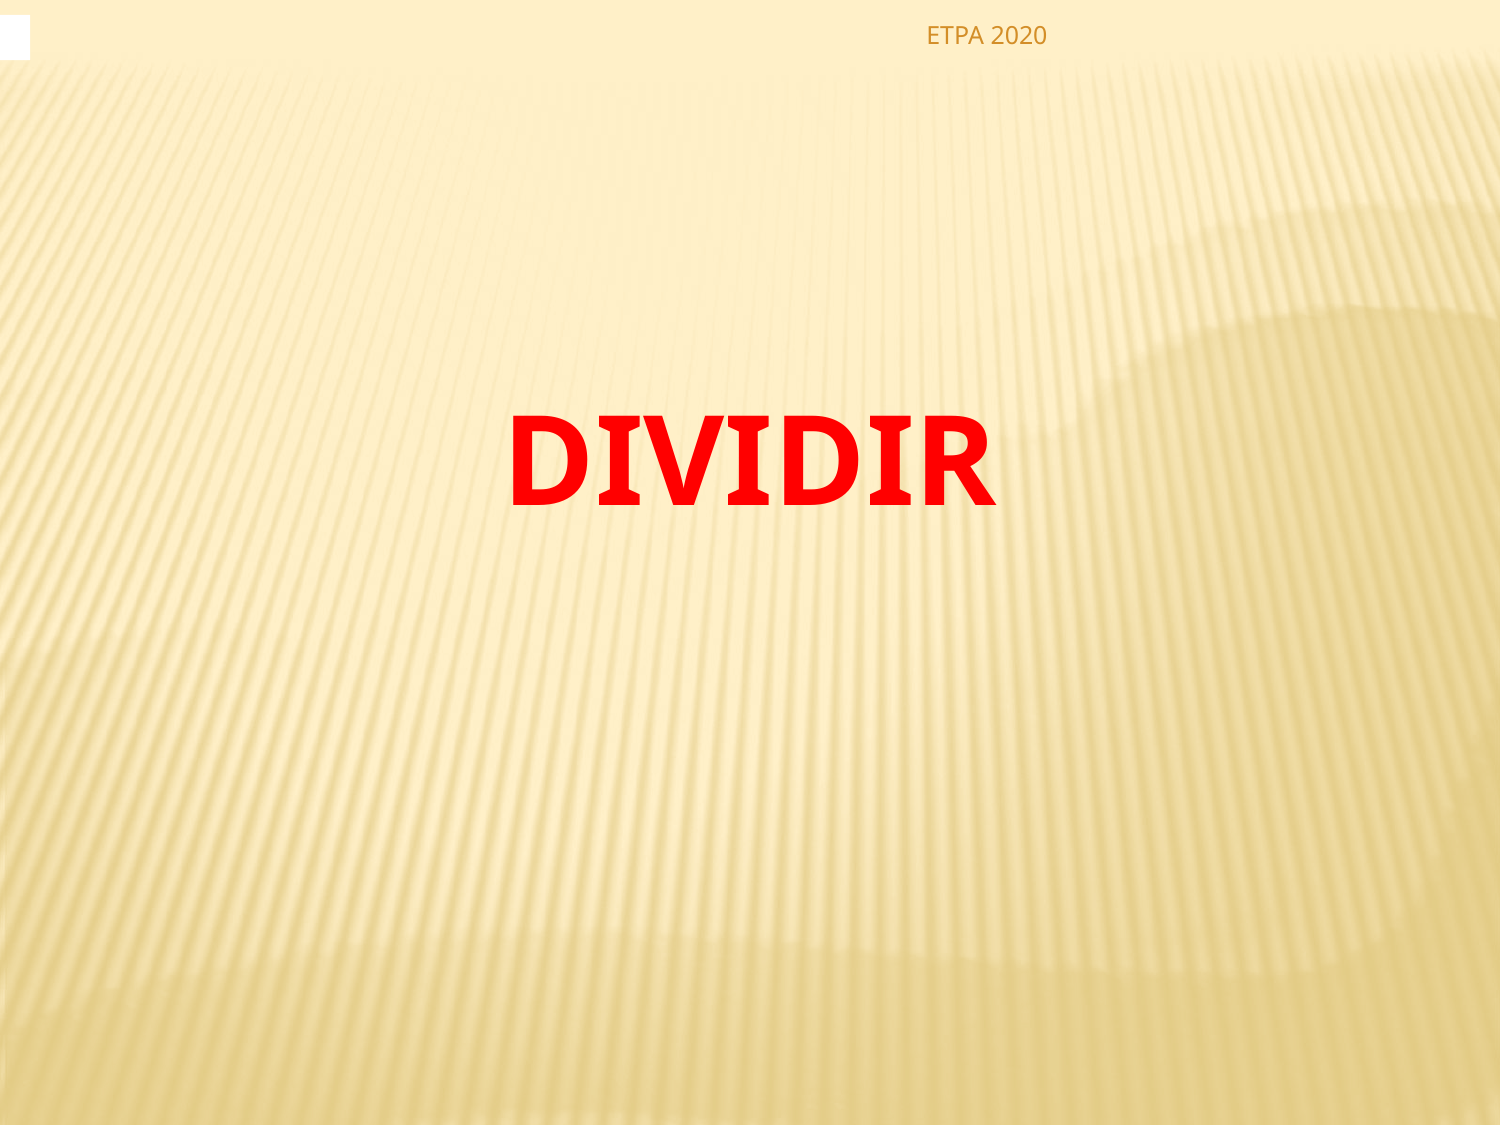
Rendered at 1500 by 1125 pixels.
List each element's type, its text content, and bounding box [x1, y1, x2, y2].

footer ETPA 2020 [512, 12, 1063, 60]
text_box DIVIDIR [374, 373, 1125, 688]
picture [0, 0, 1500, 1125]
text_box [0, 14, 31, 61]
